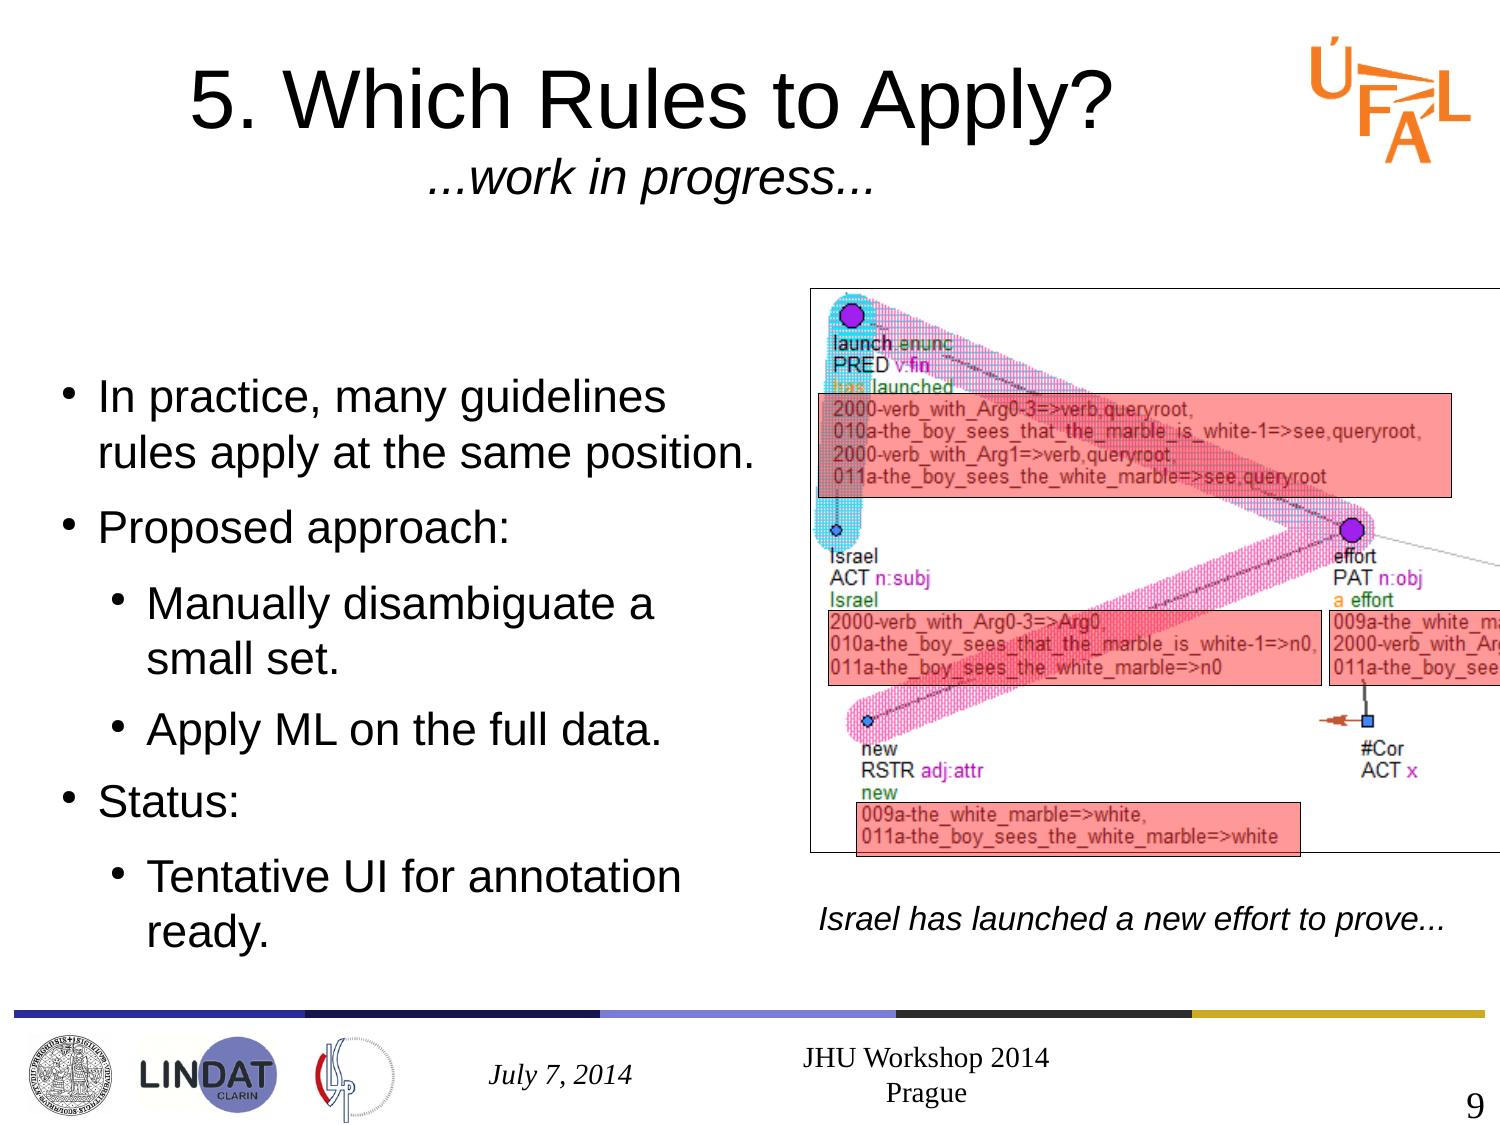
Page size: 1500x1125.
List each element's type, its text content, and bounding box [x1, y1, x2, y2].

picture [14, 1010, 1485, 1018]
picture [1311, 36, 1472, 166]
text_box [1329, 610, 1500, 686]
text_box Israel has launched a new effort to prove... [803, 889, 1463, 945]
picture [810, 288, 1500, 853]
picture [311, 1034, 397, 1125]
text_box [828, 610, 1322, 686]
picture [137, 1034, 279, 1116]
slide_number July 7, 2014 [418, 1048, 703, 1099]
footer JHU Workshop 2014 Prague [755, 1031, 1099, 1113]
text_box [856, 802, 1301, 857]
list In practice, many guidelines rules apply at the same position. Proposed approach: Manually disambiguate a small set. Apply ML on the full data. Status: Tentative UI for annotation ready. [33, 359, 780, 986]
slide_number <number> [1149, 1073, 1500, 1125]
title 5. Which Rules to Apply? ...work in progress... [75, 37, 1231, 225]
text_box [818, 393, 1452, 498]
picture [27, 1034, 114, 1116]
